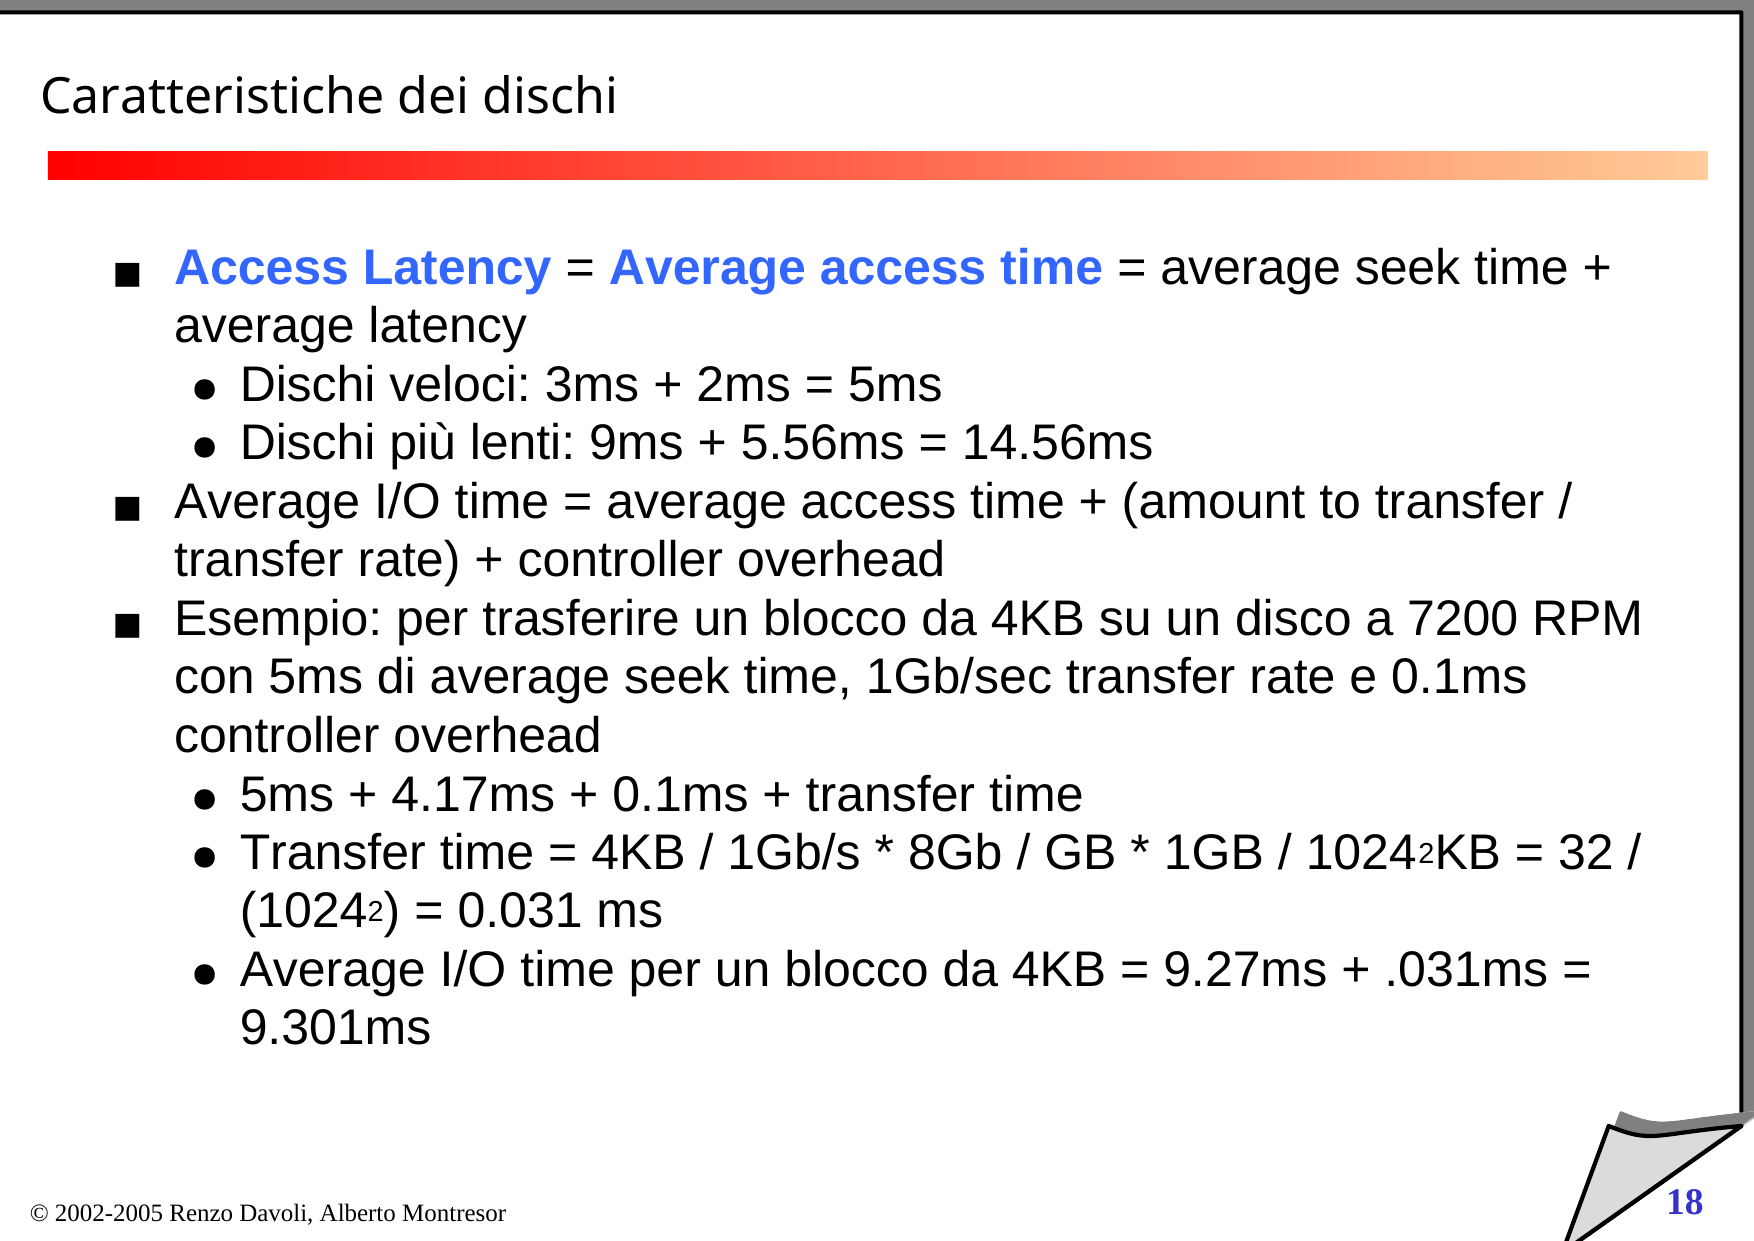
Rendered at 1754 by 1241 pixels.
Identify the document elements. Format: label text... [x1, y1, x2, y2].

title Caratteristiche dei dischi [40, 49, 1714, 144]
text_box n Access Latency = Average access time = average seek time + average latency l Dischi veloci: 3ms + 2ms = 5ms l Dischi più lenti: 9ms + 5.56ms = 14.56ms n Average I/O time = average access time + (amount to transfer / transfer rate) + controller overhead n Esempio: per trasferire un blocco da 4KB su un disco a 7200 RPM con 5ms di average seek time, 1Gb/sec transfer rate e 0.1ms controller overhead l 5ms + 4.17ms + 0.1ms + transfer time l Transfer time = 4KB / 1Gb/s * 8Gb / GB * 1GB / 10242KB = 32 / (10242) = 0.031 ms l Average I/O time per un blocco da 4KB = 9.27ms + .031ms = 9.301ms [118, 236, 1654, 1084]
